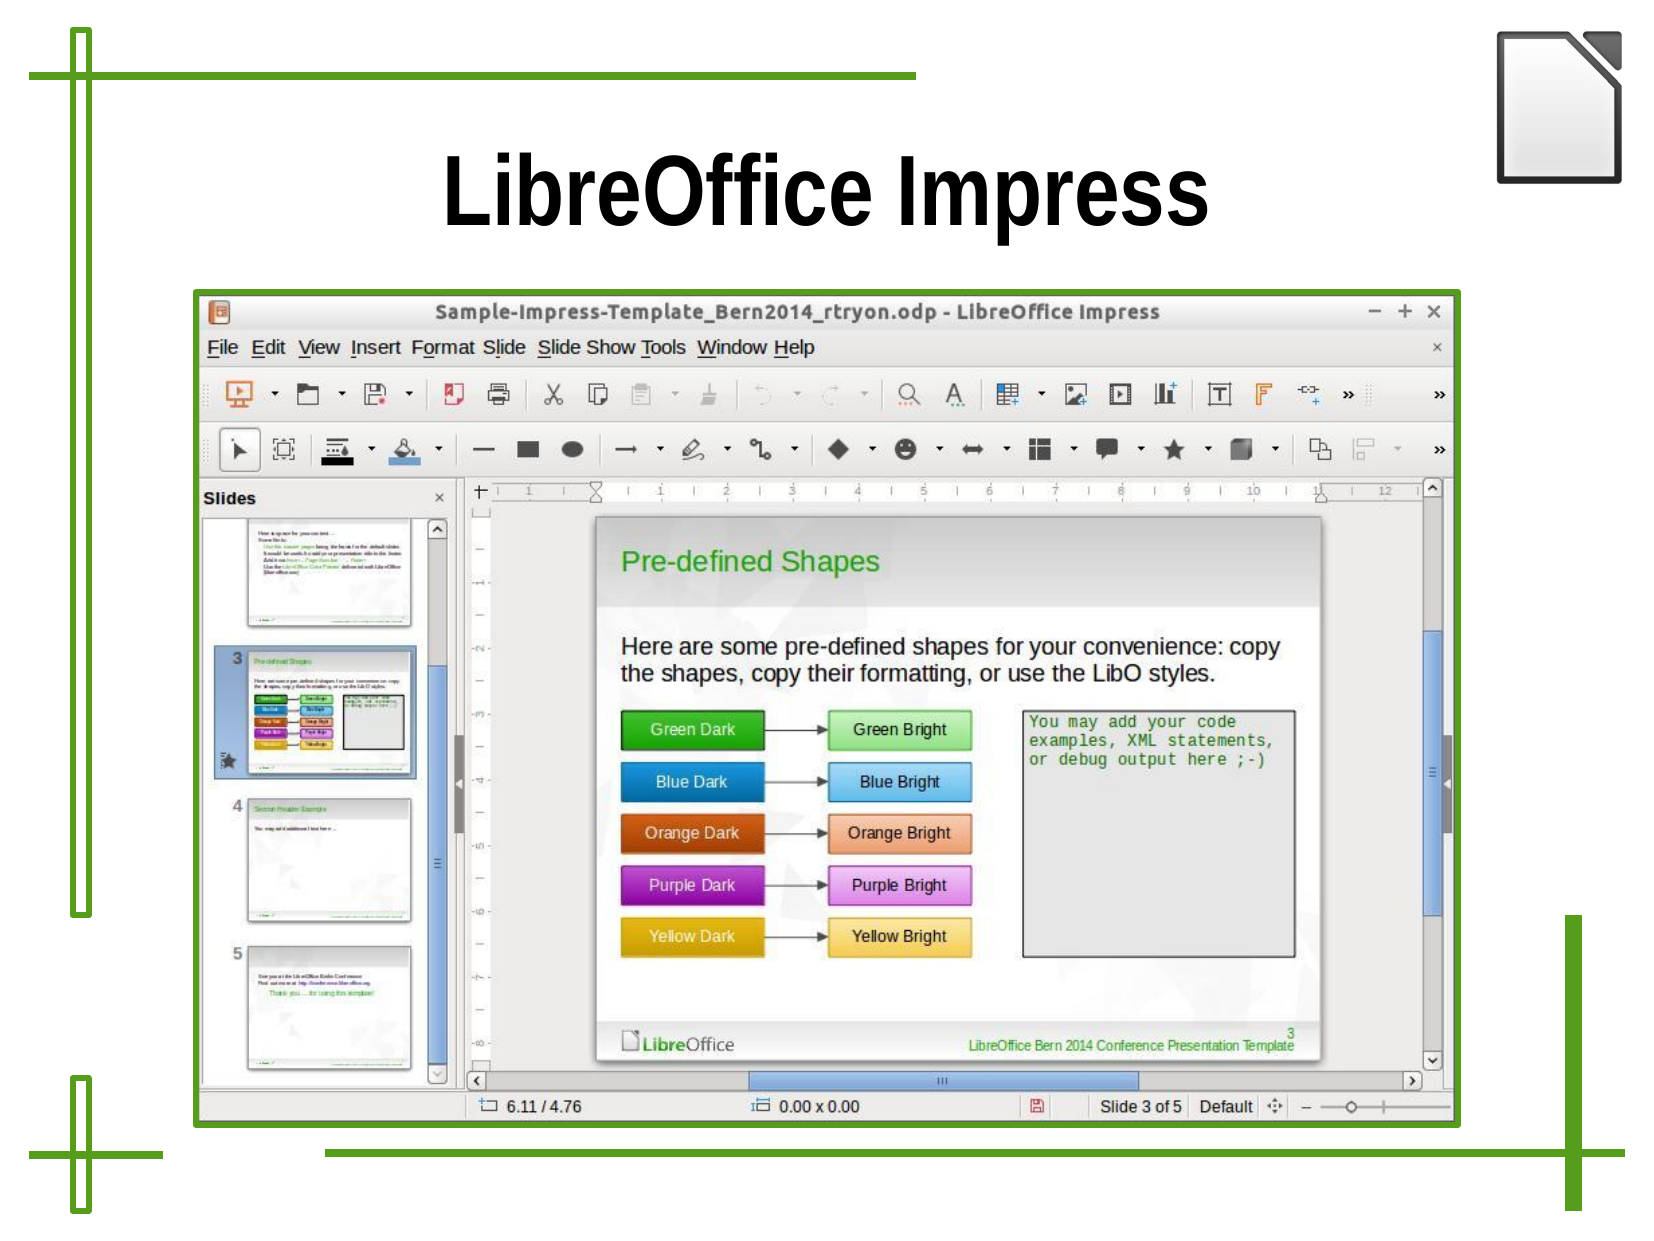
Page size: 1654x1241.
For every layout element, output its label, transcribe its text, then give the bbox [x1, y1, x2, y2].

title LibreOffice Impress [118, 118, 1536, 260]
picture [198, 295, 1455, 1123]
picture [1494, 29, 1624, 186]
